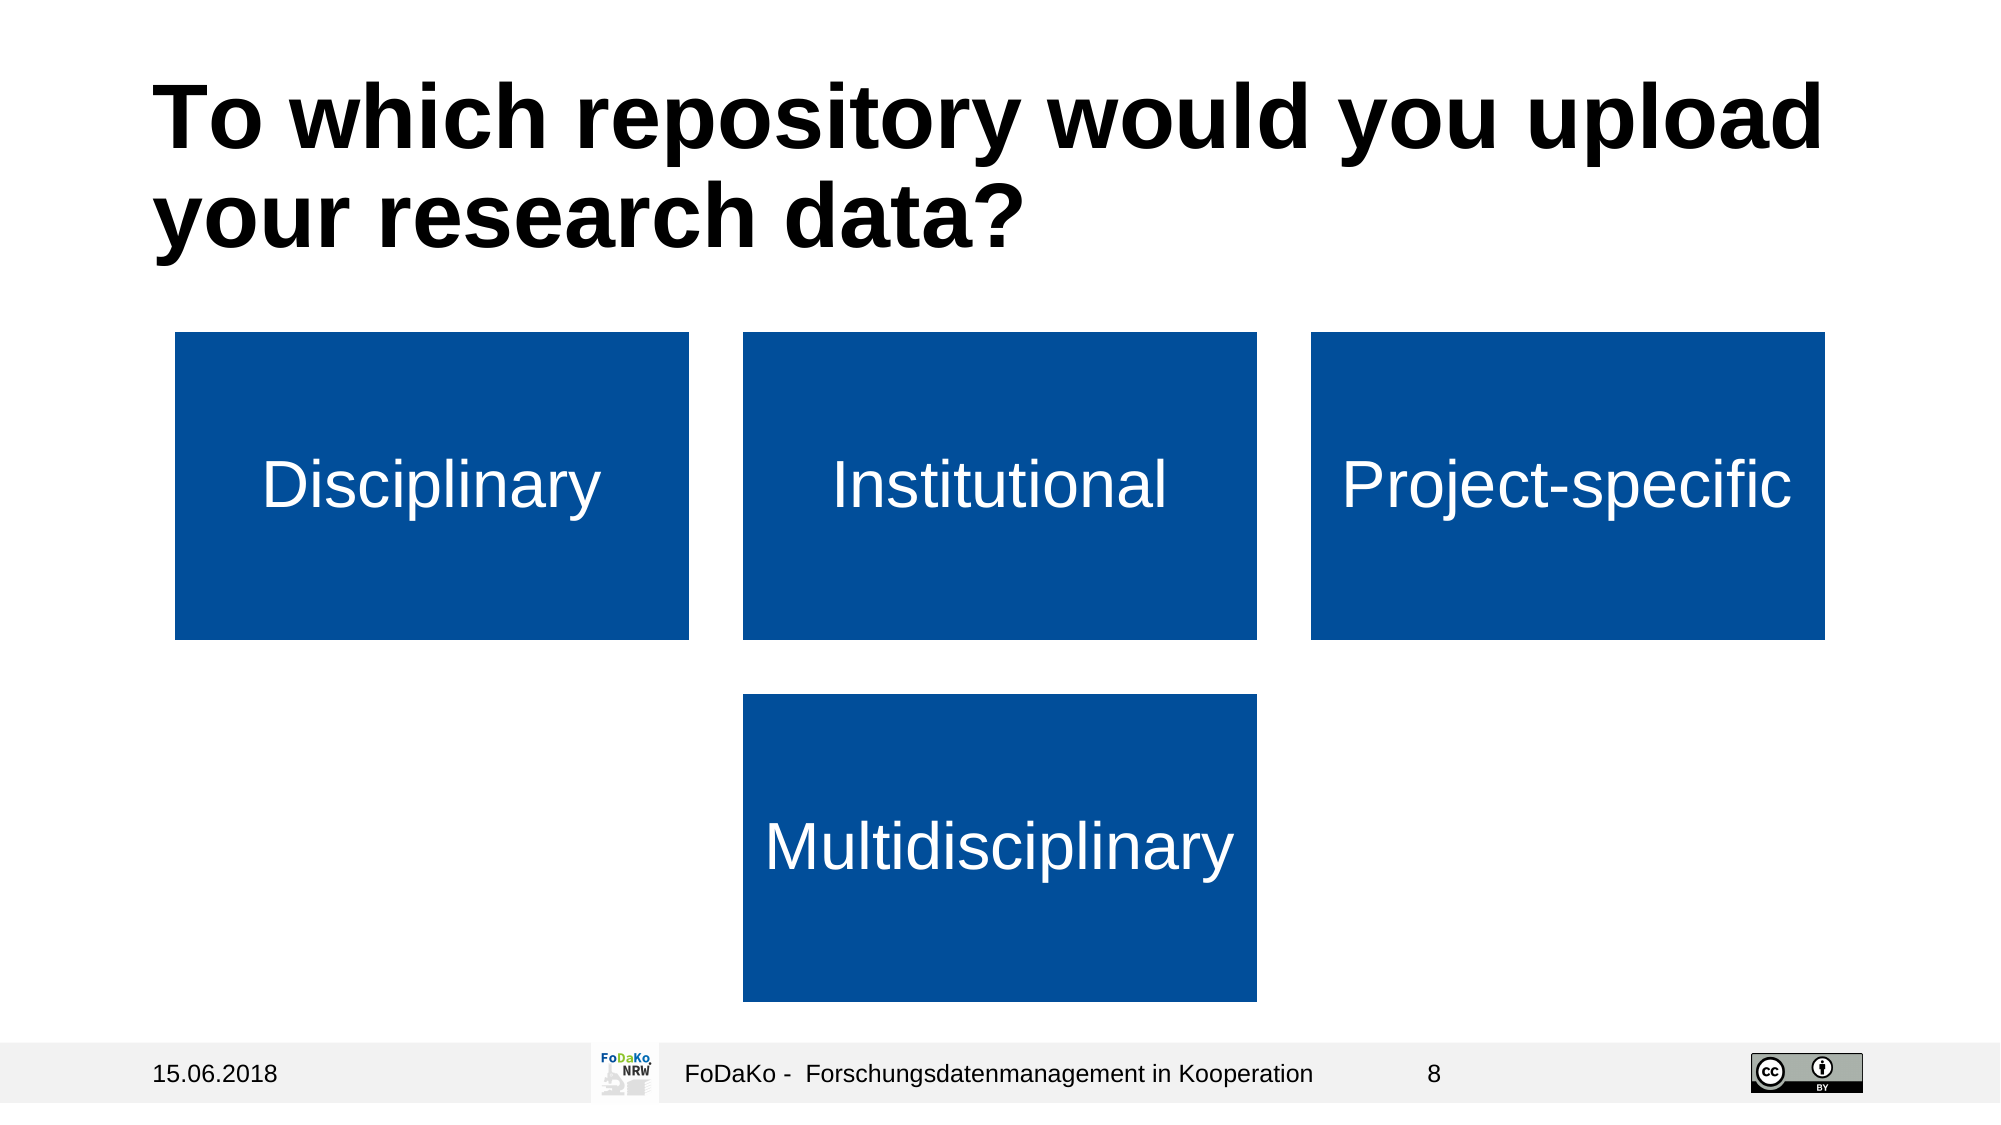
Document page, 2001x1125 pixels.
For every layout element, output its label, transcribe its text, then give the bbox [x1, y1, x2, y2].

text_box 15.06.2018 [137, 1042, 588, 1103]
text_box FoDaKo - Forschungsdatenmanagement in Kooperation [662, 1042, 1338, 1103]
text_box Project-specific [1310, 331, 1826, 641]
text_box 8 [1412, 1042, 1713, 1103]
text_box Multidisciplinary [742, 693, 1258, 1003]
text_box Institutional [742, 331, 1258, 641]
text_box Disciplinary [174, 331, 690, 641]
title To which repository would you upload your research data? [137, 59, 1863, 278]
